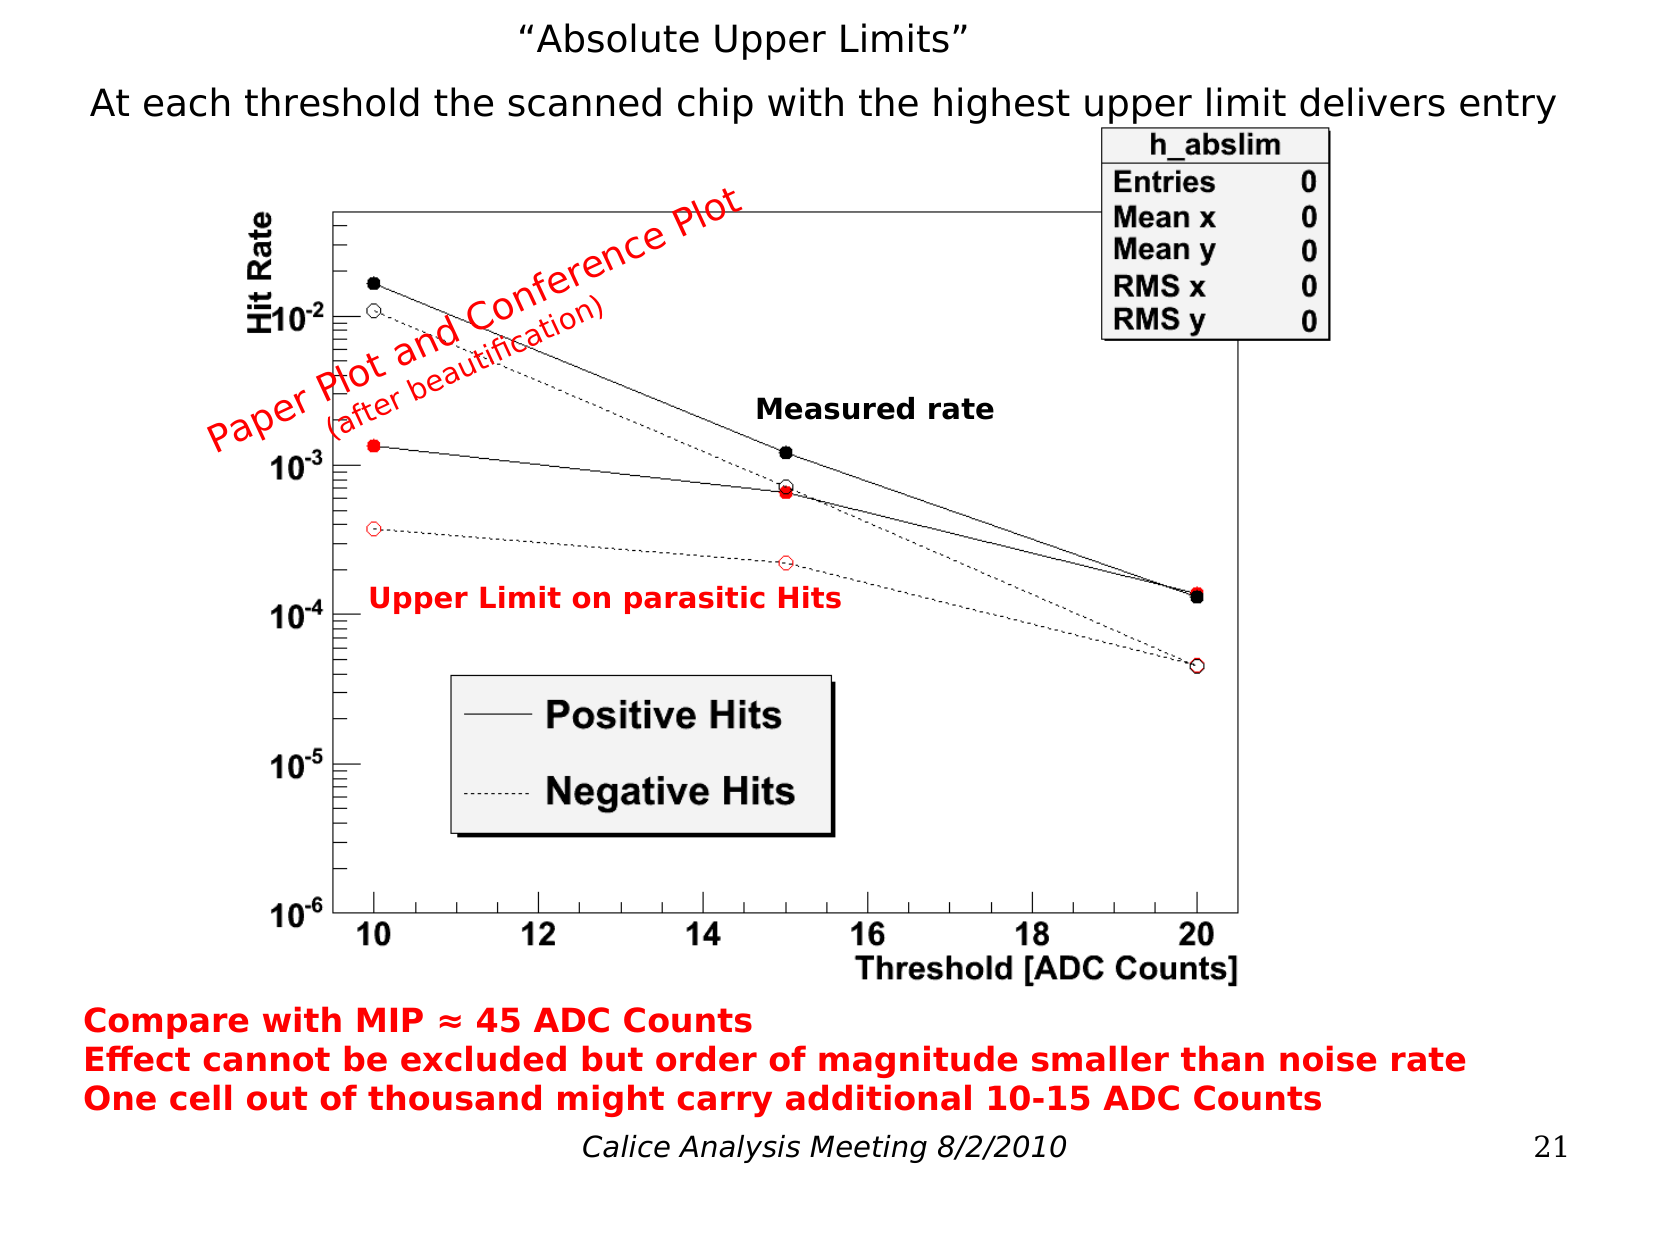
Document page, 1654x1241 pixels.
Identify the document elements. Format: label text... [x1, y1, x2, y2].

text_box At each threshold the scanned chip with the highest upper limit delivers entry [75, 73, 1543, 133]
picture [220, 124, 1351, 994]
text_box Paper Plot and Conference Plot (after beautification) [184, 168, 767, 507]
text_box “Absolute Upper Limits” [502, 10, 976, 70]
text_box Upper Limit on parasitic Hits [353, 574, 859, 624]
text_box Compare with MIP ≈ 45 ADC Counts Effect cannot be excluded but order of magnitude smaller than noise rate One cell out of thousand might carry additional 10-15 ADC Counts [68, 994, 1472, 1126]
text_box Measured rate [740, 385, 1011, 435]
